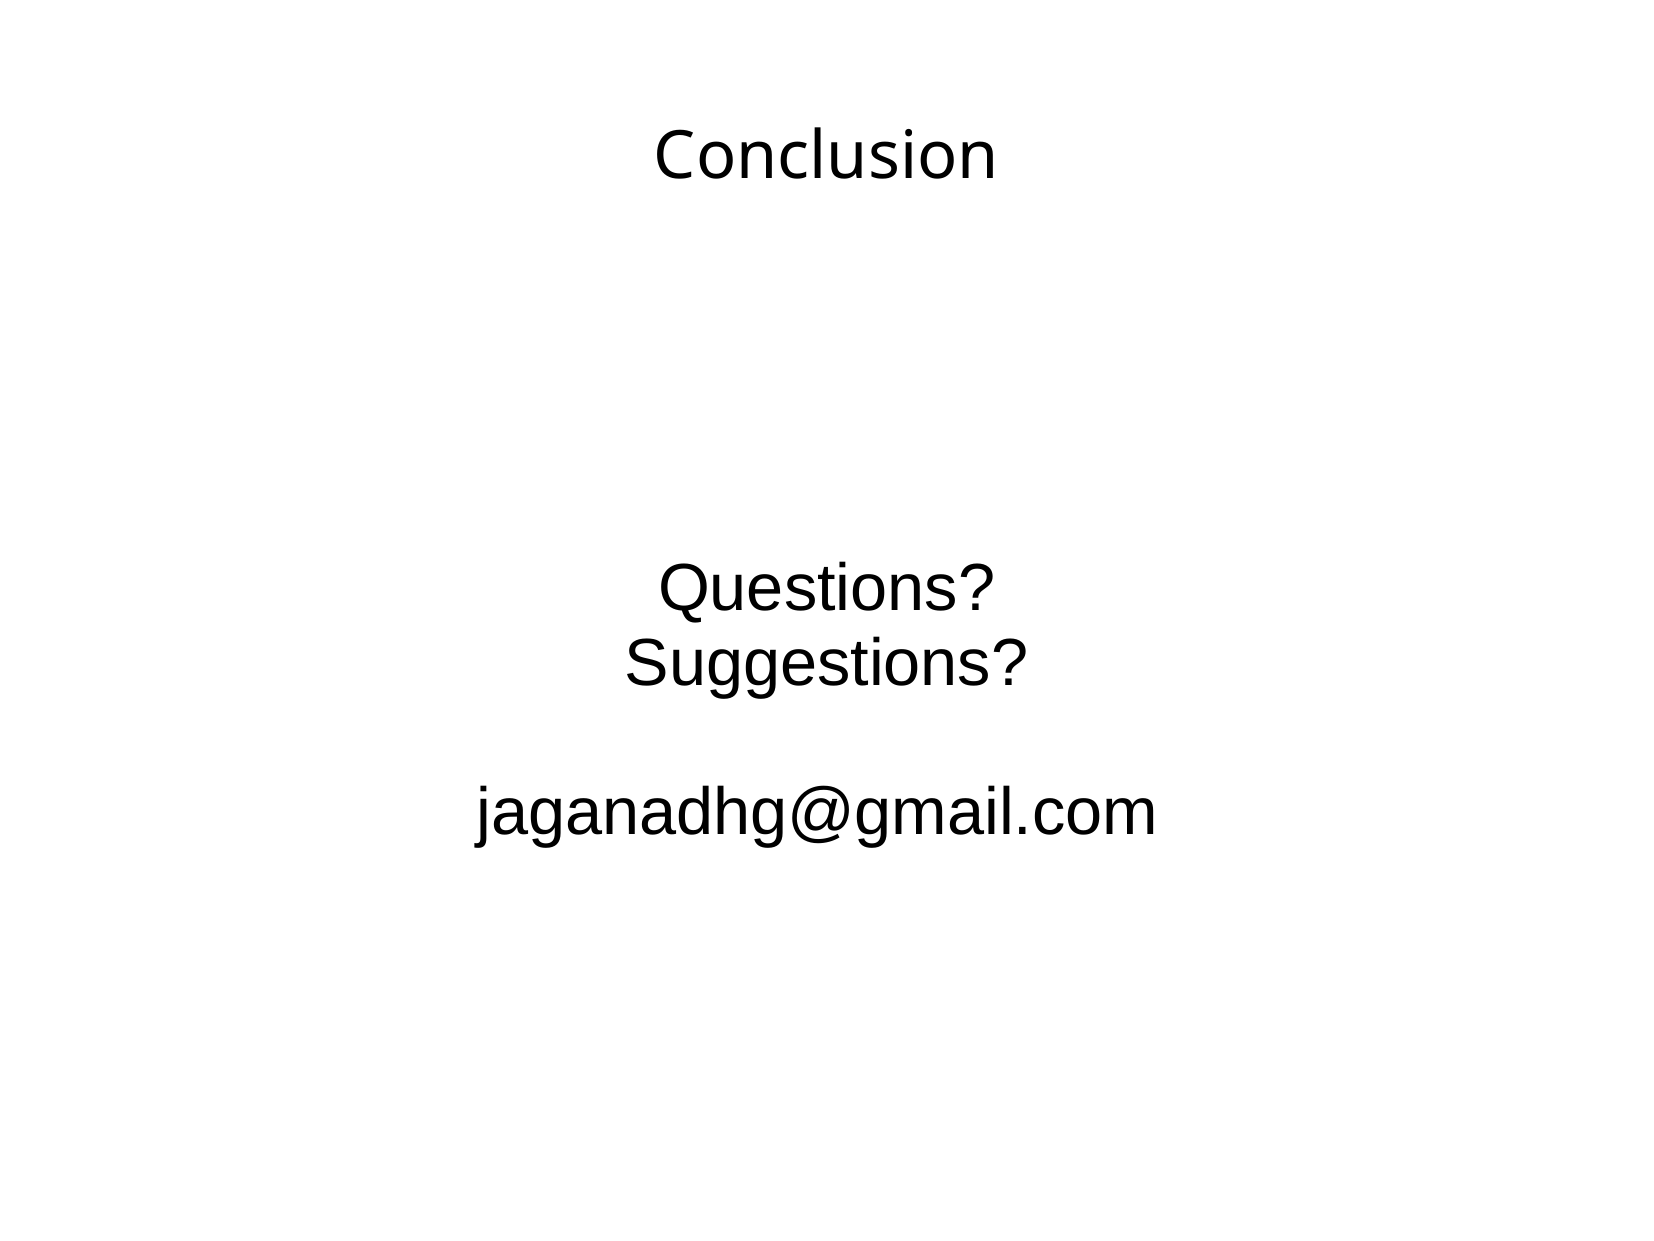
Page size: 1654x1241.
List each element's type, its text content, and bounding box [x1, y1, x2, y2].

subtitle Questions? Suggestions? jaganadhg@gmail.com [82, 297, 1571, 1102]
title Conclusion [82, 56, 1571, 250]
